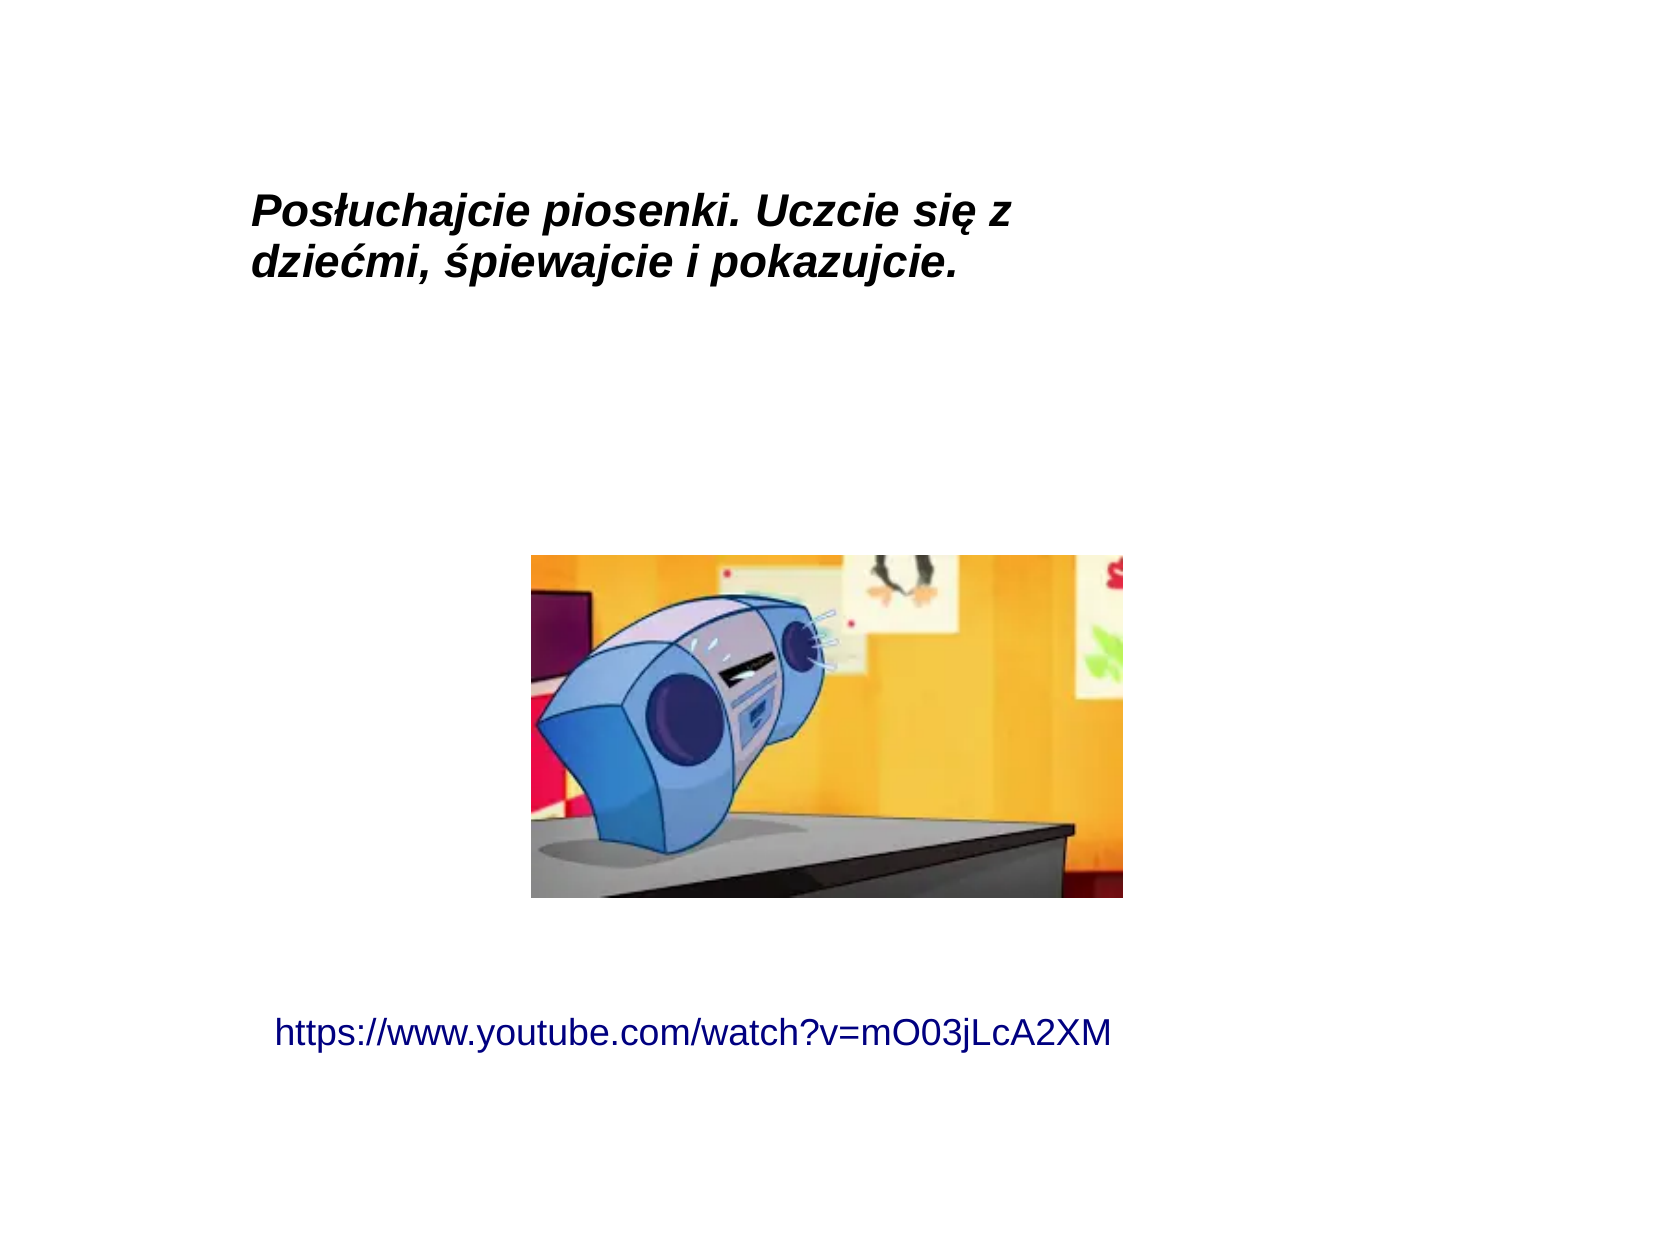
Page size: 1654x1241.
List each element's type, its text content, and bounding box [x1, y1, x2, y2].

text_box Posłuchajcie piosenki. Uczcie się z dziećmi, śpiewajcie i pokazujcie. [236, 177, 1193, 296]
text_box https://www.youtube.com/watch?v=mO03jLcA2XM [259, 1003, 1322, 1075]
picture [531, 555, 1123, 898]
